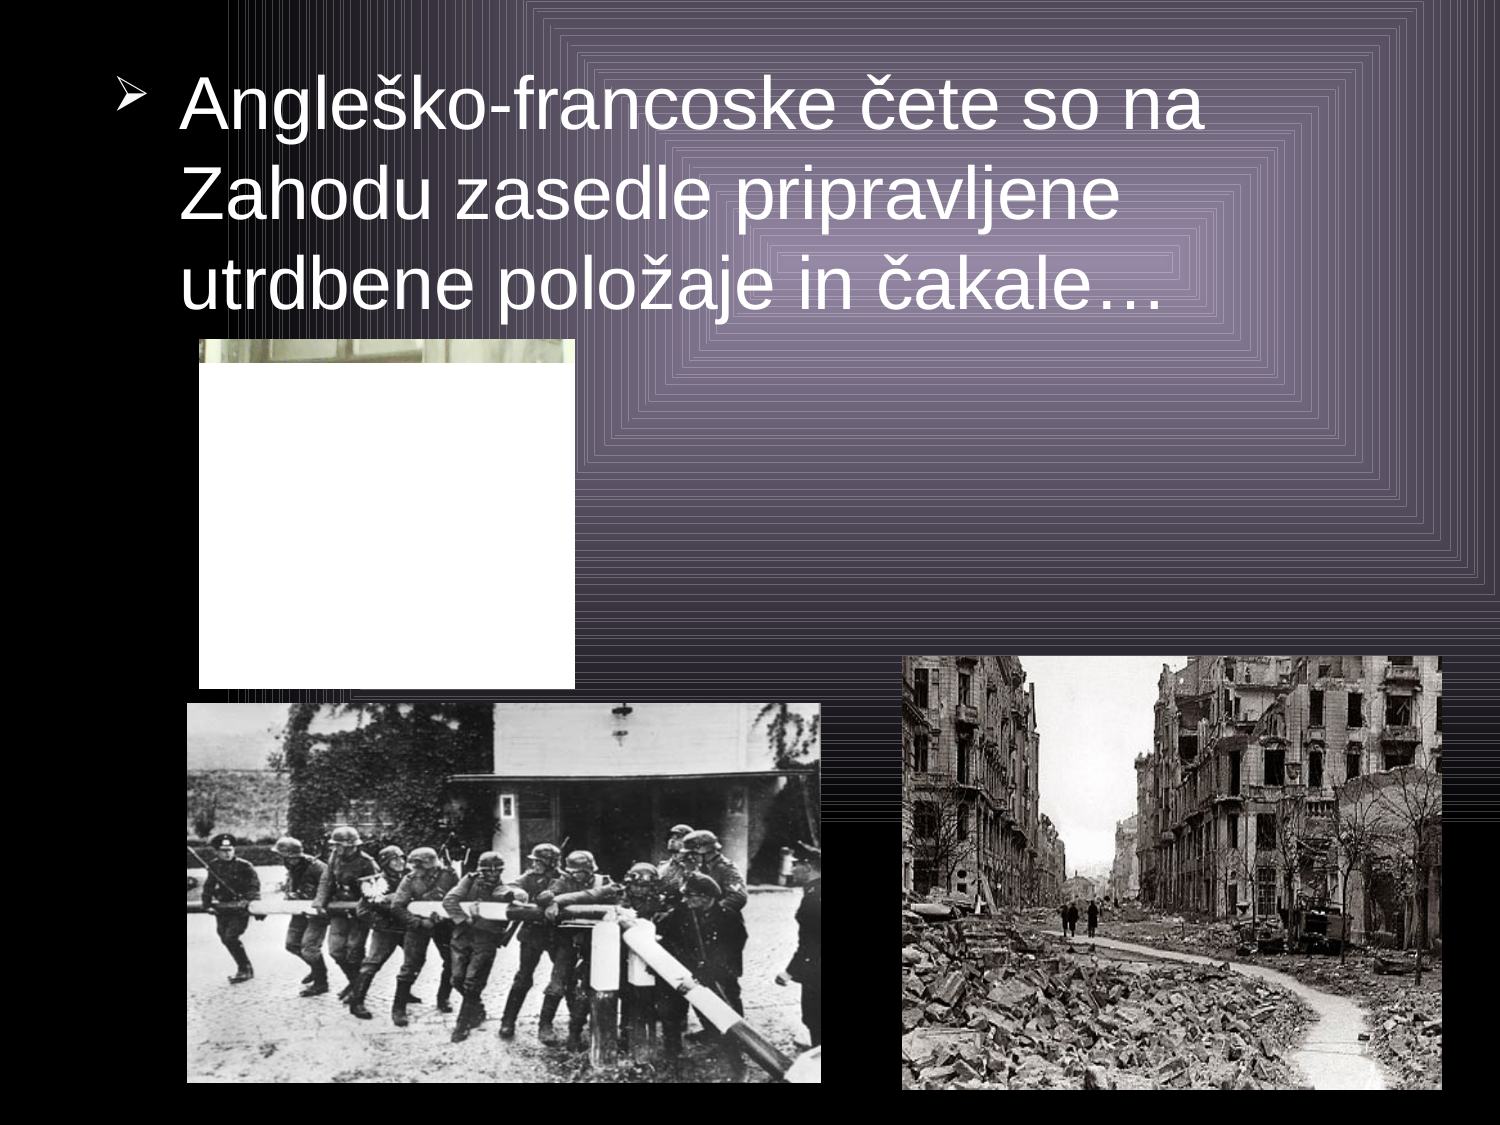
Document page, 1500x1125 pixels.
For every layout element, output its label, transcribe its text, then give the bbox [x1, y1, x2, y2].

picture [199, 339, 575, 689]
list Angleško-francoske čete so na Zahodu zasedle pripravljene utrdbene položaje in čakale… [75, 46, 1425, 340]
picture [187, 703, 821, 1083]
picture [902, 656, 1442, 1090]
